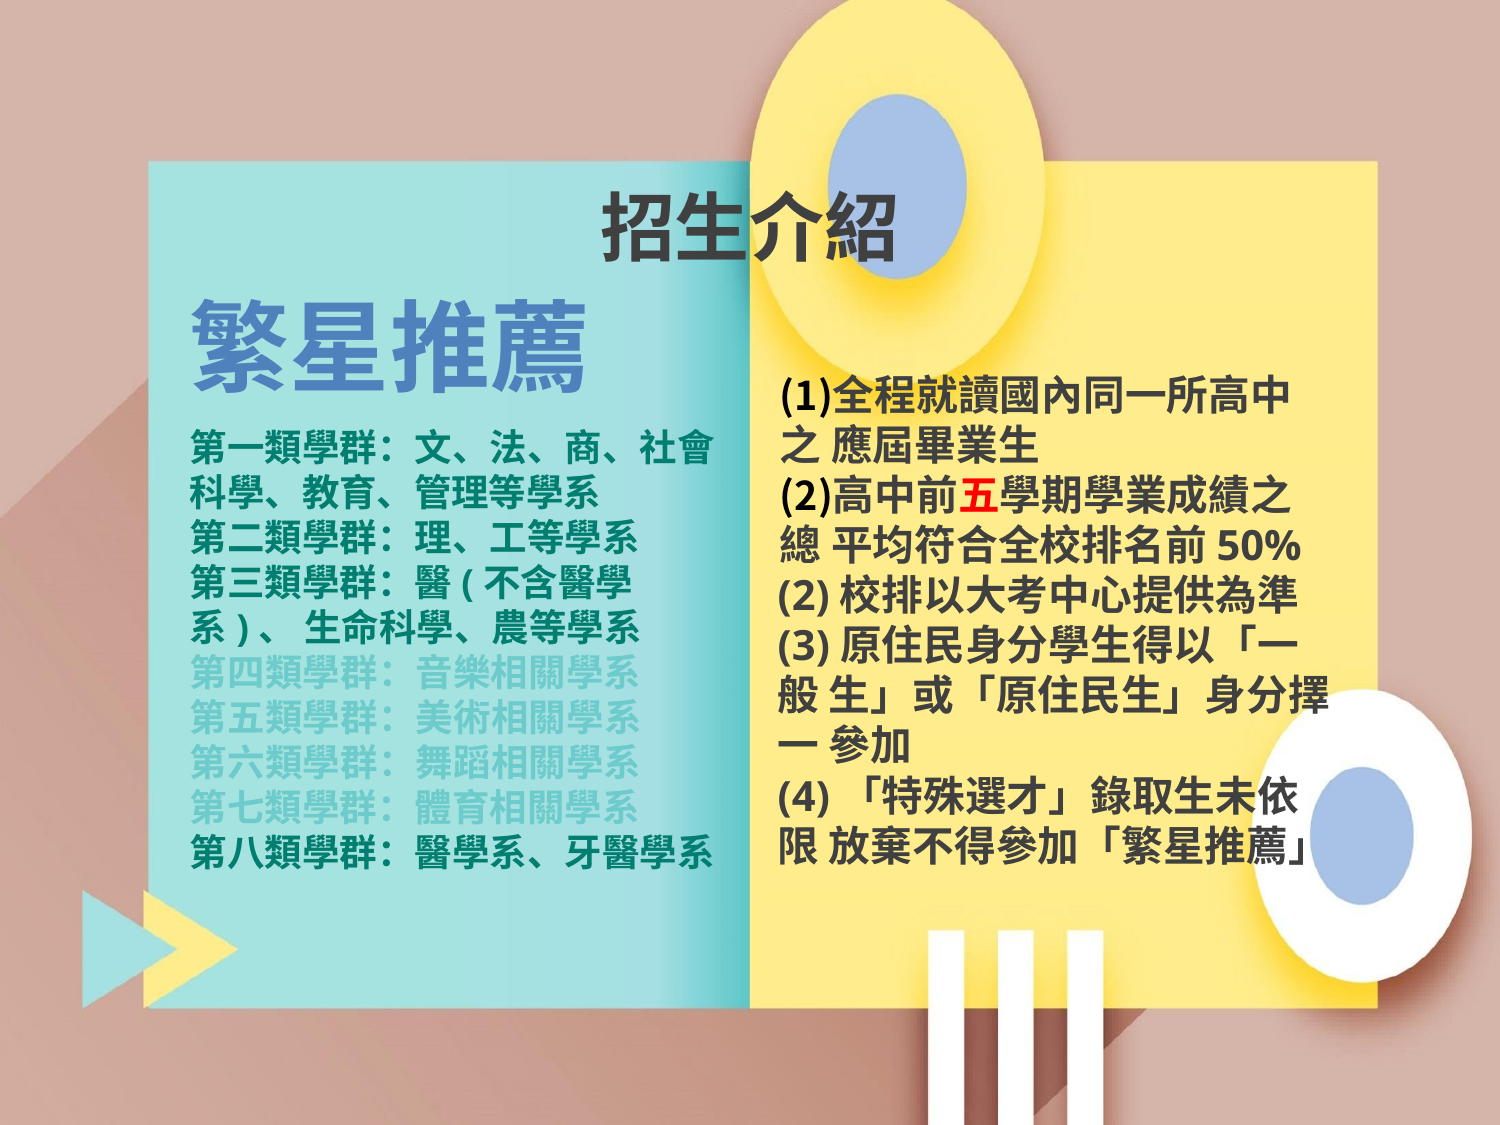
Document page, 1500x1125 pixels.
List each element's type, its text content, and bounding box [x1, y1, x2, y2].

text_box 繁星推薦 第一類學群：文、法、商、社會 科學、教育、管理等學系 第二類學群：理、工等學系 第三類學群：醫(不含醫學系)、 生命科學、農等學系 第四類學群：音樂相關學系 第五類學群：美術相關學系 第六類學群：舞蹈相關學系 第七類學群：體育相關學系 第八類學群：醫學系、牙醫學系 [187, 231, 718, 877]
title 招生介紹 [597, 178, 903, 273]
text_box 全程就讀國內同一所高中之 應屆畢業生 高中前五學期學業成績之總 平均符合全校排名前50% (2)校排以大考中心提供為準 (3)原住民身分學生得以「一般 生」或「原住民生」身分擇一 參加 (4)「特殊選才」錄取生未依限 放棄不得參加「繁星推薦」 [775, 366, 1335, 872]
picture [0, 0, 1500, 1125]
